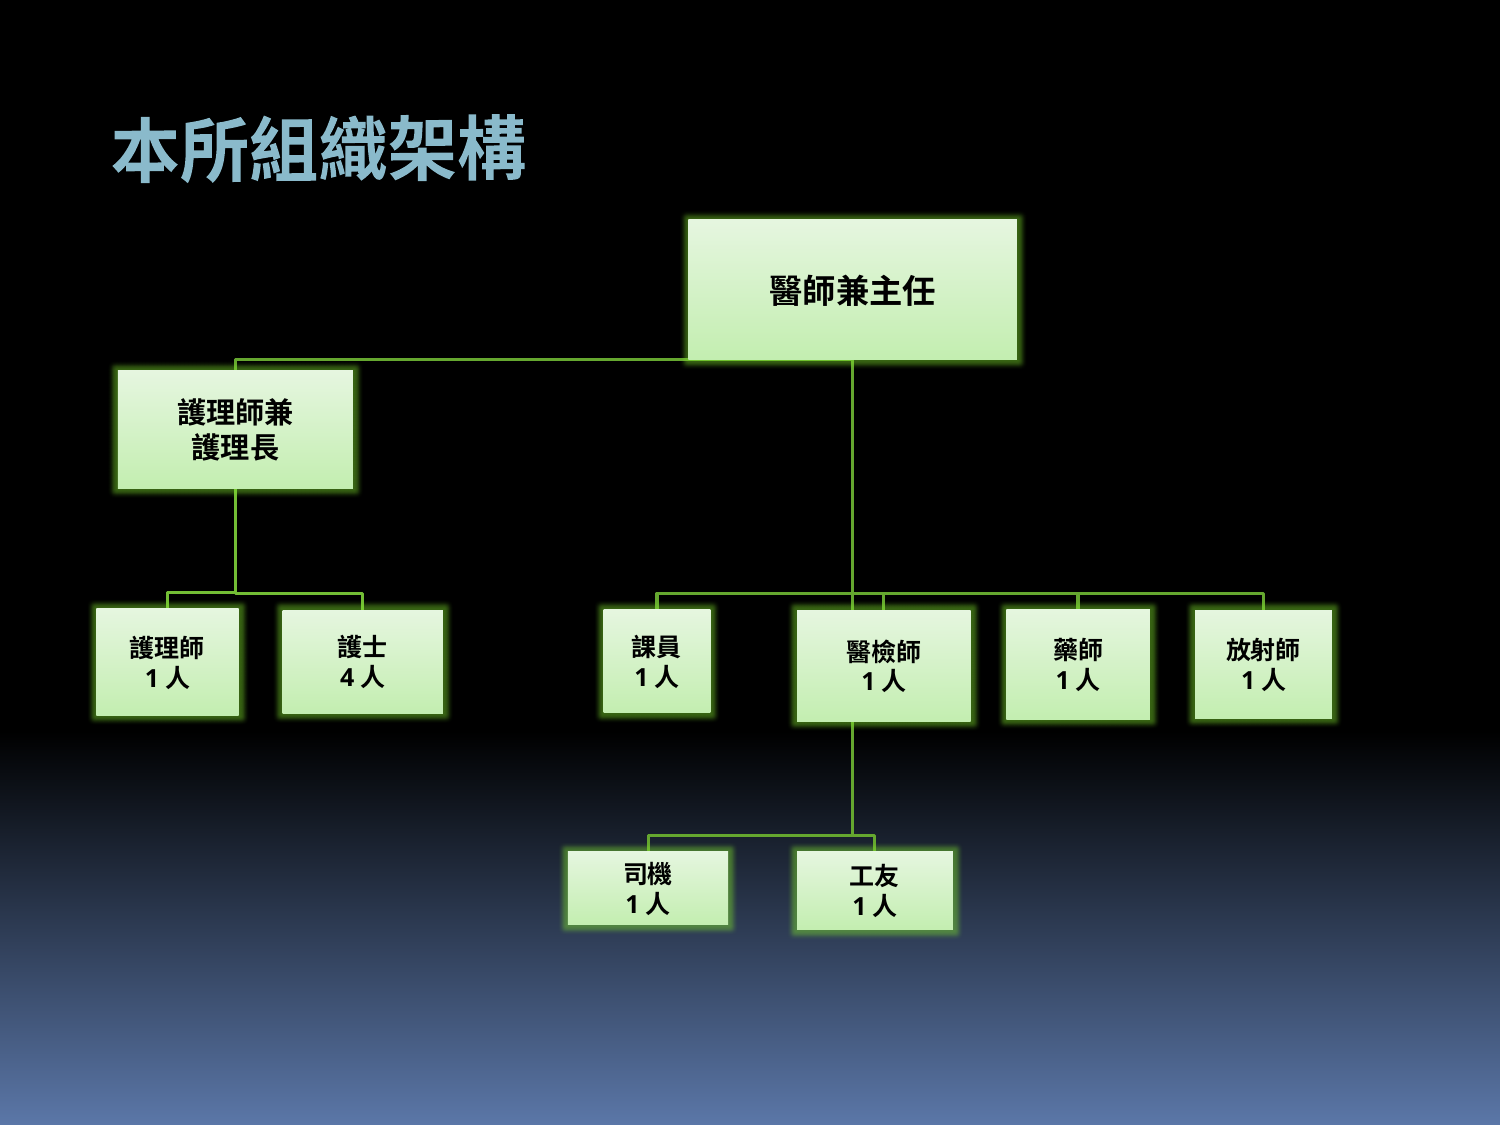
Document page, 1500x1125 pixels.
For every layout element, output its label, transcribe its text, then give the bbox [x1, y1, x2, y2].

text_box 護士 4人 [282, 610, 443, 714]
text_box 課員 1人 [603, 609, 711, 713]
text_box 本所組織架構 [458, 114, 525, 181]
text_box 司機 1人 [567, 851, 729, 925]
text_box 本所組織架構 [206, 116, 247, 183]
text_box 本所組織架構 [251, 162, 261, 182]
text_box 本所組織架構 [425, 119, 452, 146]
text_box 護理師兼 護理長 [117, 370, 353, 489]
text_box 本所組織架構 [112, 116, 178, 184]
text_box 醫師兼主任 [688, 219, 1017, 360]
text_box 本所組織架構 [250, 115, 317, 182]
text_box 醫檢師 1人 [797, 610, 971, 722]
text_box 護理師 1人 [96, 608, 239, 716]
text_box 本所組織架構 [389, 114, 455, 182]
text_box 本所組織架構 [181, 117, 215, 184]
text_box 放射師 1人 [1195, 610, 1332, 719]
text_box 藥師 1人 [1006, 609, 1150, 720]
text_box 工友 1人 [797, 851, 953, 930]
text_box 本所組織架構 [320, 115, 387, 181]
